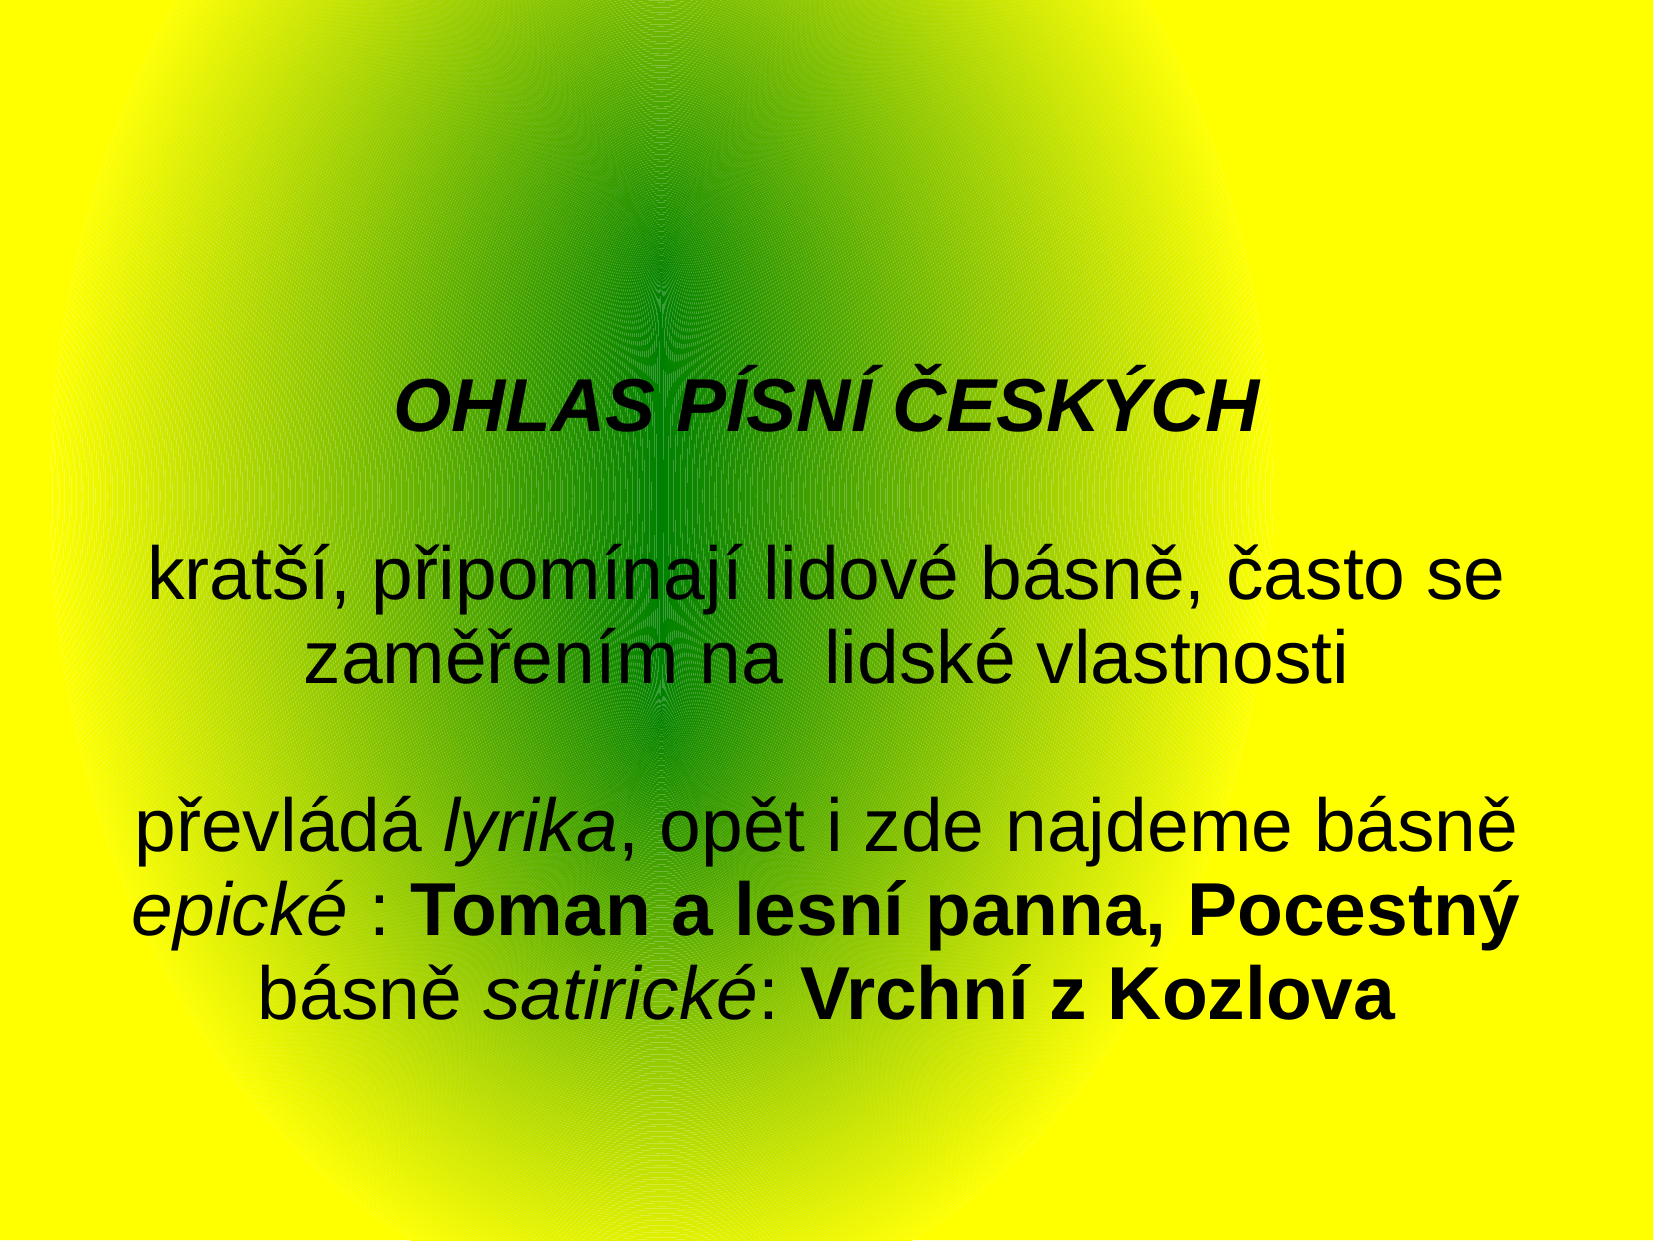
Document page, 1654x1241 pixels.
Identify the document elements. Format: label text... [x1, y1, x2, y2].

subtitle OHLAS PÍSNÍ ČESKÝCH kratší, připomínají lidové básně, často se zaměřením na lidské vlastnosti převládá lyrika, opět i zde najdeme básně epické : Toman a lesní panna, Pocestný básně satirické: Vrchní z Kozlova [82, 297, 1571, 1102]
